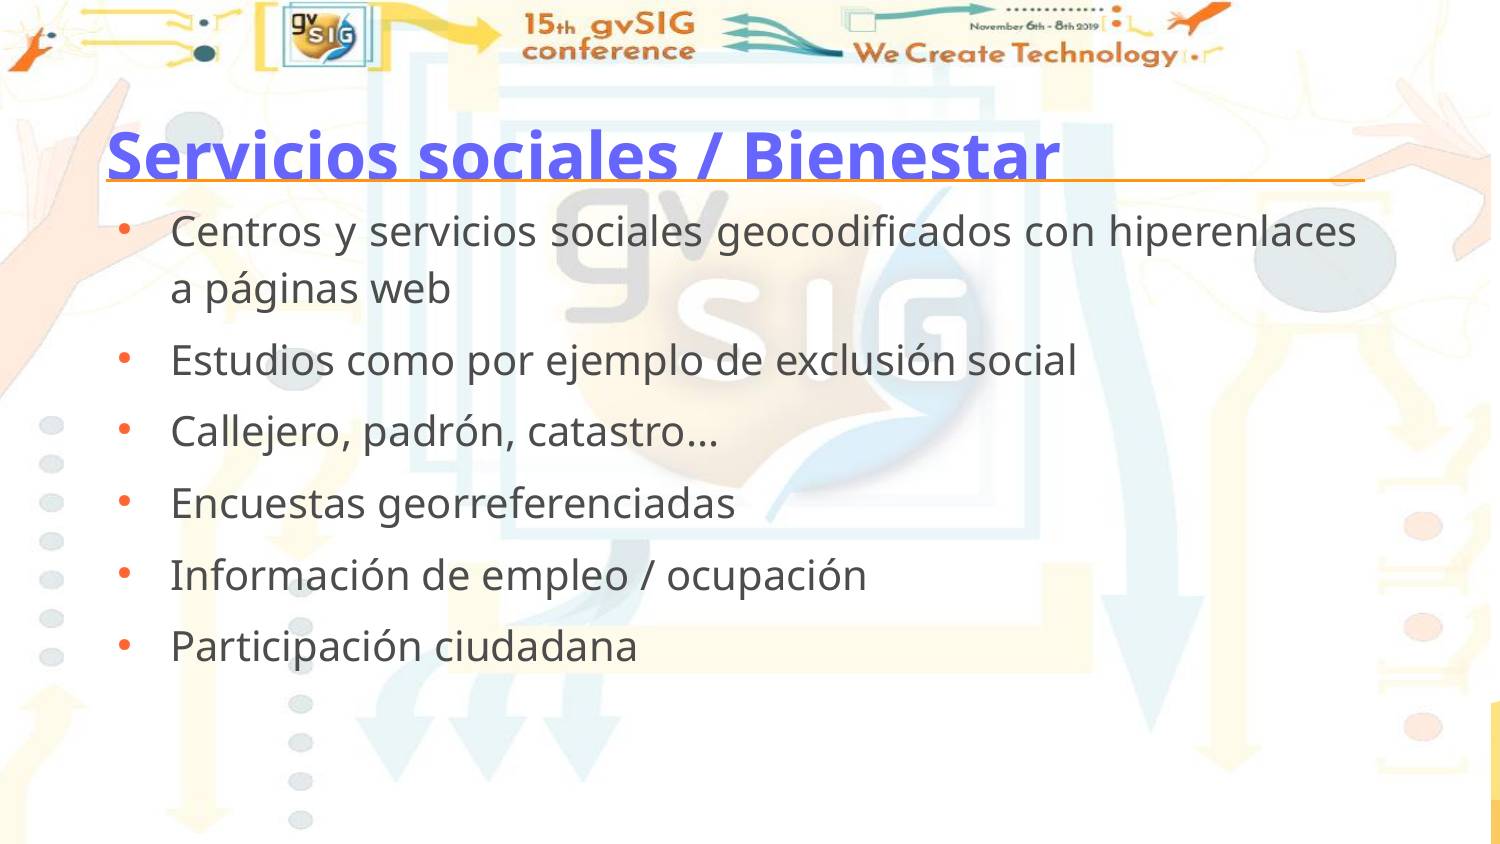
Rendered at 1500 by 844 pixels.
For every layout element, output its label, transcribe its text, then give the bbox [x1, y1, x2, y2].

list Centros y servicios sociales geocodificados con hiperenlaces a páginas web Estudios como por ejemplo de exclusión social Callejero, padrón, catastro... Encuestas georreferenciadas Información de empleo / ocupación Participación ciudadana [99, 129, 1359, 770]
title Servicios sociales / Bienestar [106, 115, 1457, 193]
picture [0, 0, 1500, 844]
